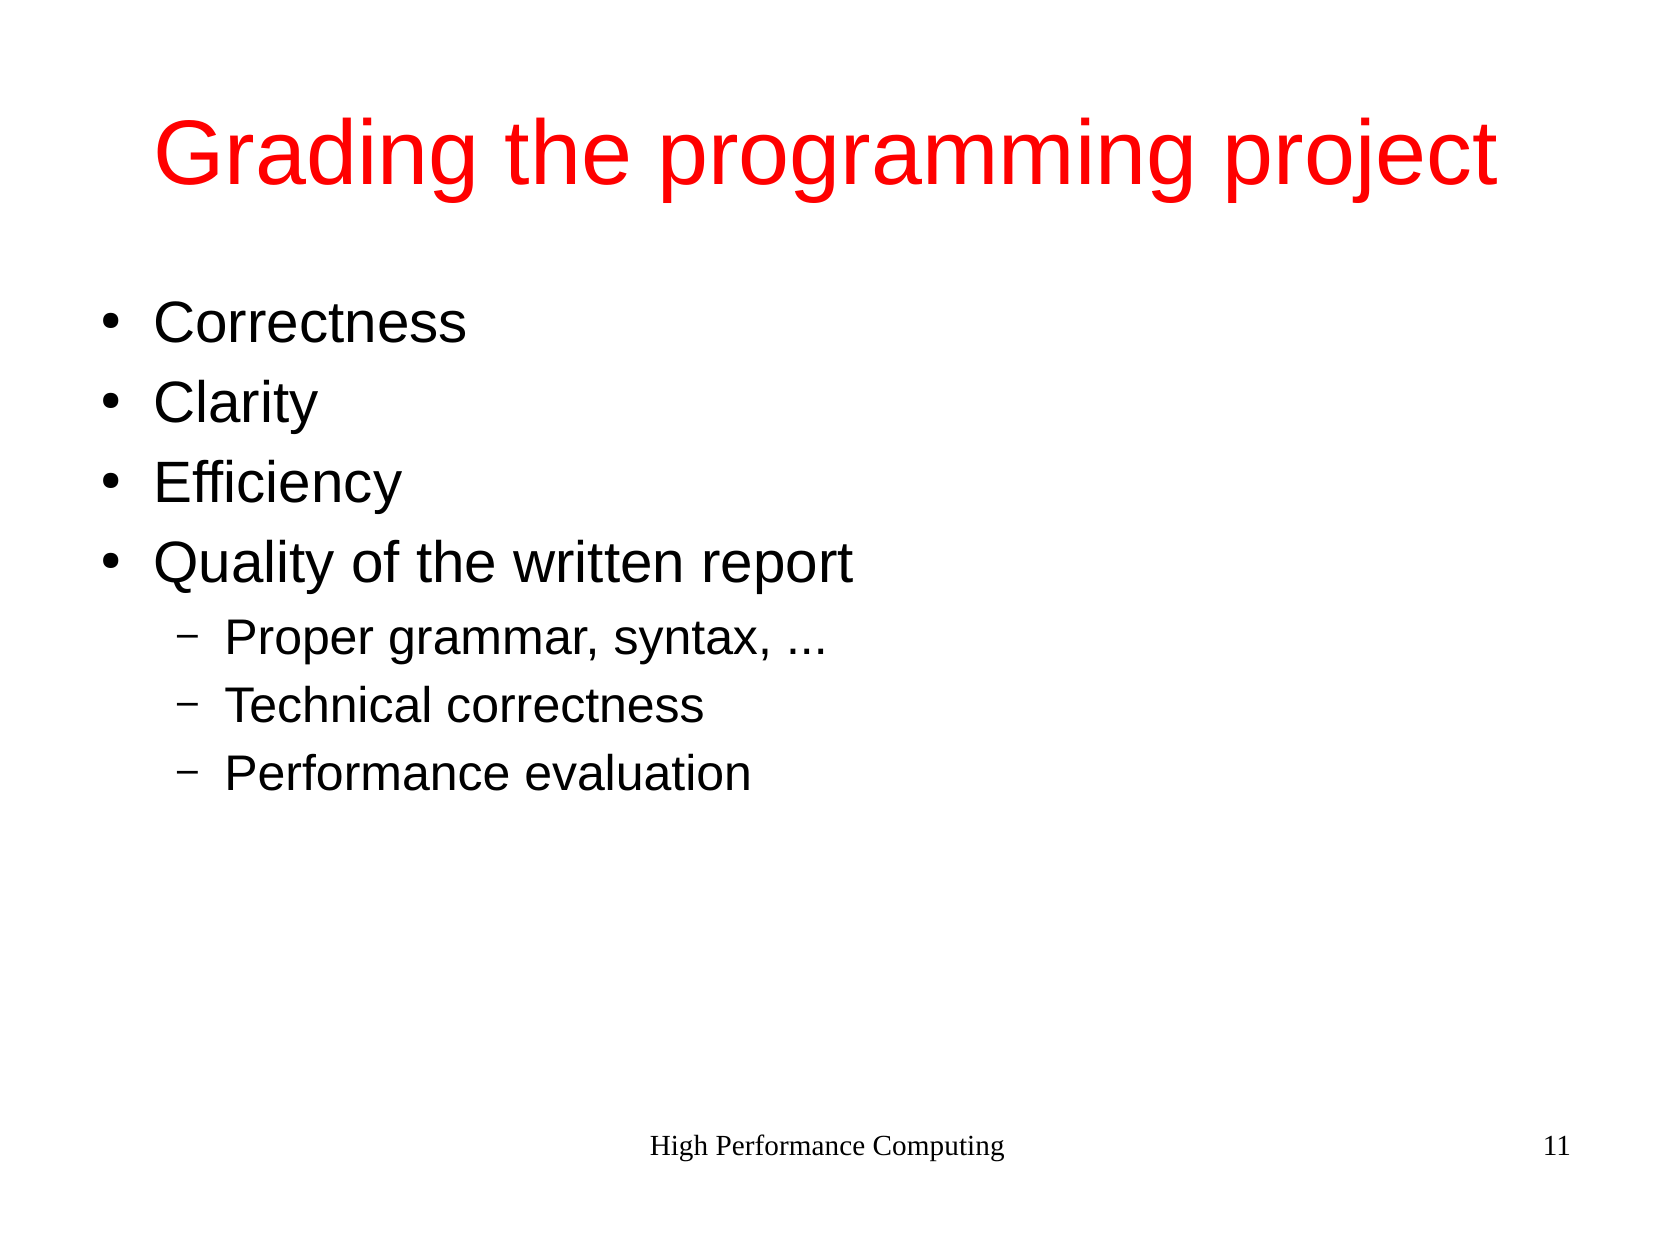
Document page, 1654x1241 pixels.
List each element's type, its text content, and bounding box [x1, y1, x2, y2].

title Grading the programming project [82, 49, 1571, 257]
list Correctness Clarity Efficiency Quality of the written report Proper grammar, syntax, ... Technical correctness Performance evaluation [82, 290, 1571, 1109]
